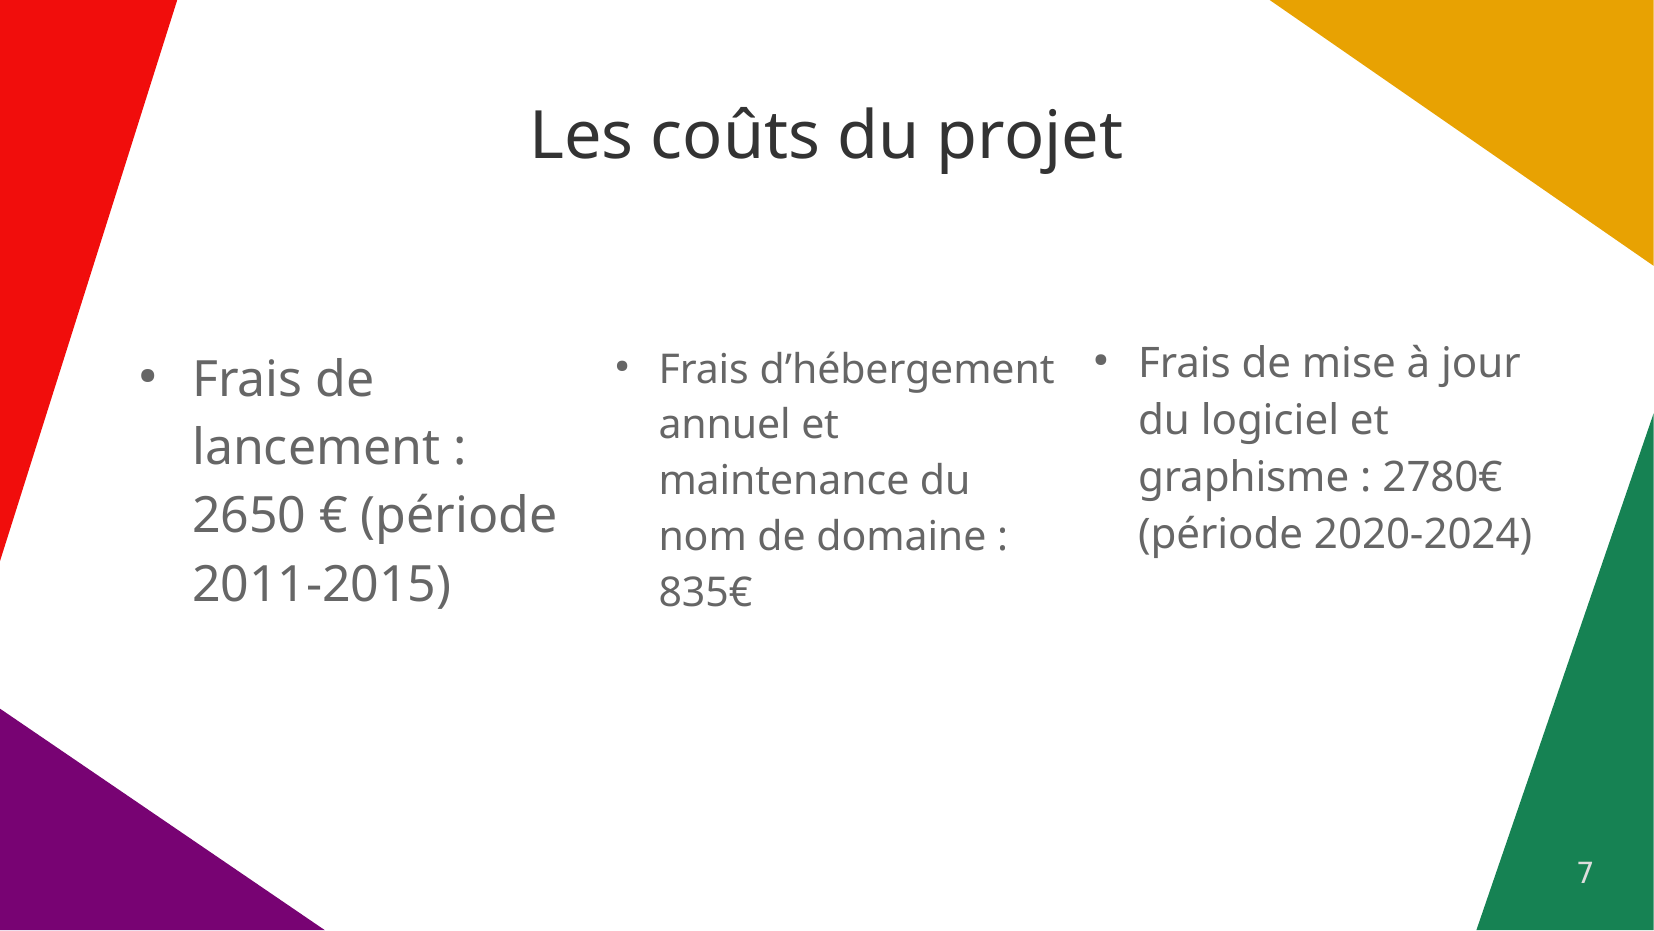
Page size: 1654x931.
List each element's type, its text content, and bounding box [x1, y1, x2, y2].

list Frais d’hébergement annuel et maintenance du nom de domaine : 835€ [600, 339, 1057, 622]
list Frais de lancement : 2650 € (période 2011-2015) [121, 342, 578, 625]
title Les coûts du projet [118, 59, 1536, 207]
list Frais de mise à jour du logiciel et graphisme : 2780€ (période 2020-2024) [1078, 332, 1535, 614]
